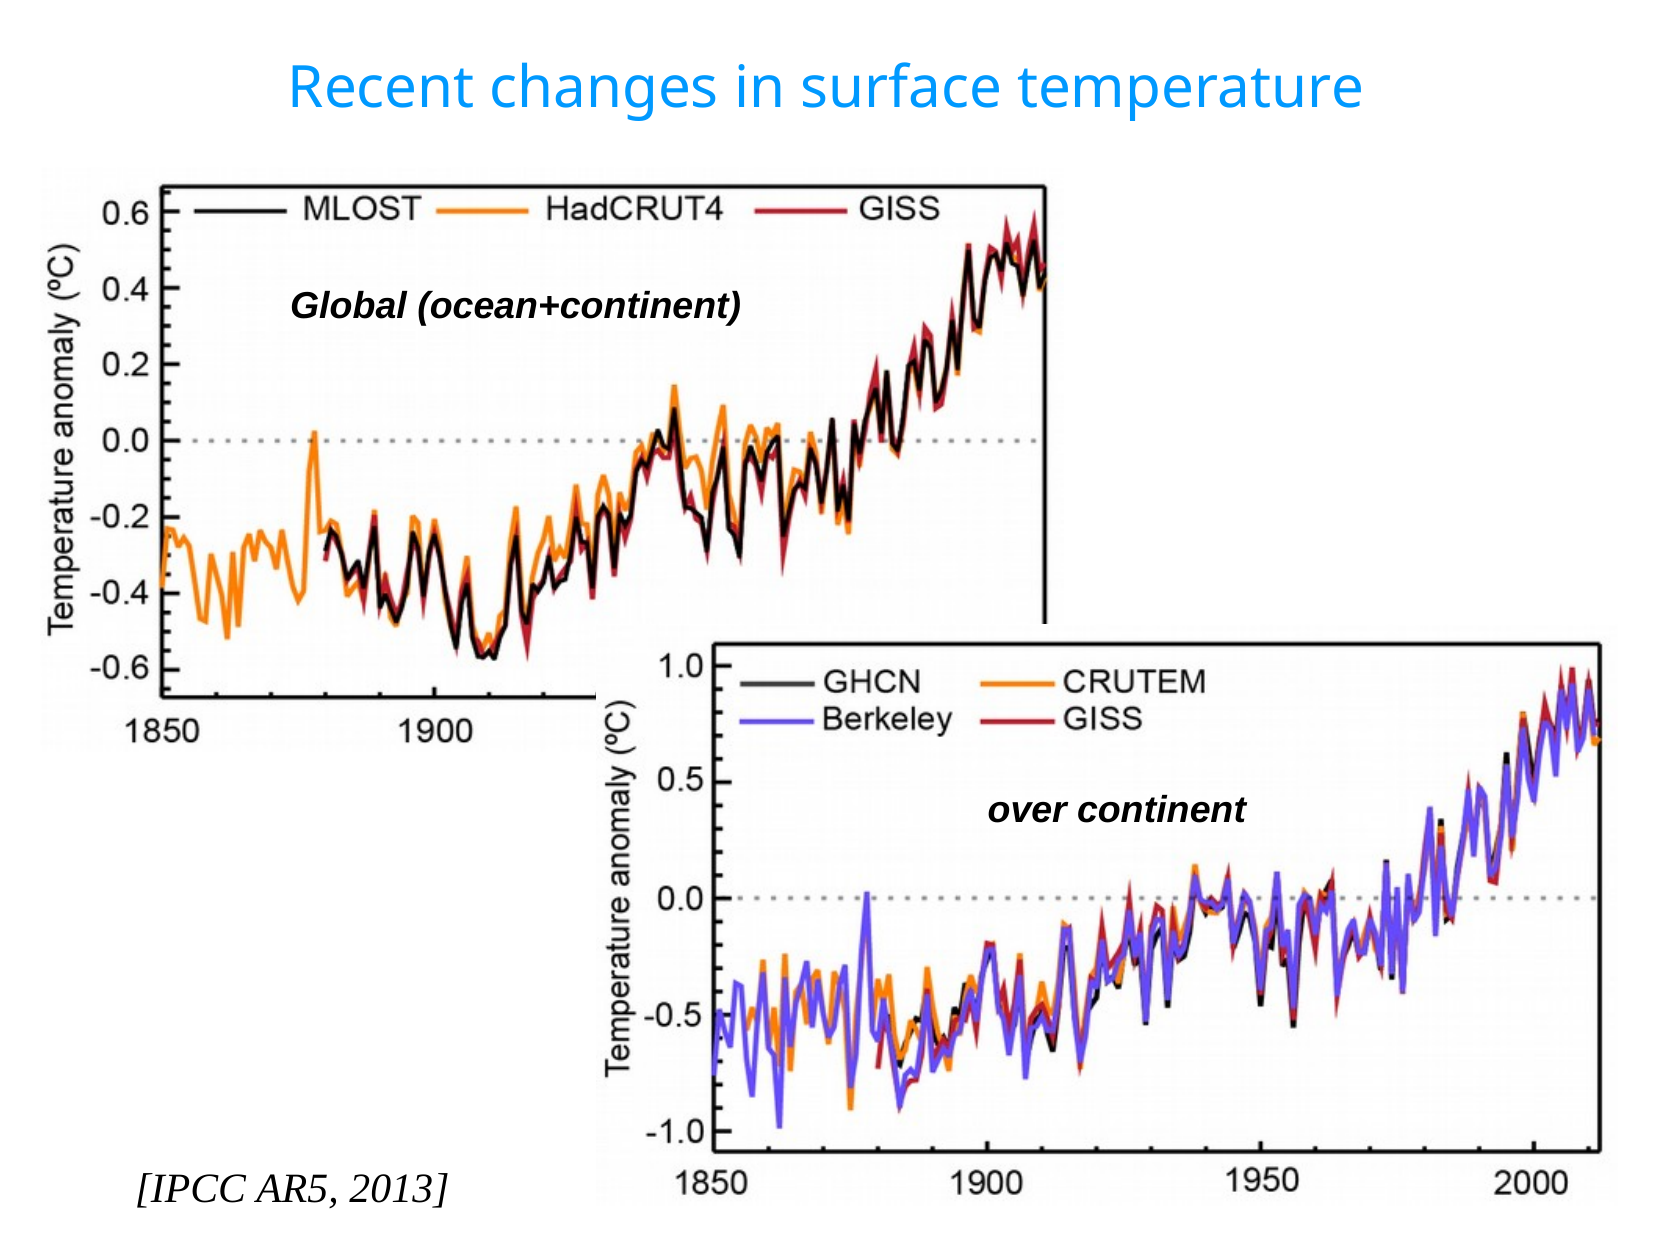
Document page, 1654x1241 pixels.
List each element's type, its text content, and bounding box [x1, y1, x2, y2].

text_box [IPCC AR5, 2013] [43, 1157, 465, 1219]
text_box over continent [880, 781, 1354, 839]
title Recent changes in surface temperature [82, 11, 1571, 169]
picture [40, 167, 1618, 1206]
text_box Global (ocean+continent) [255, 277, 776, 334]
